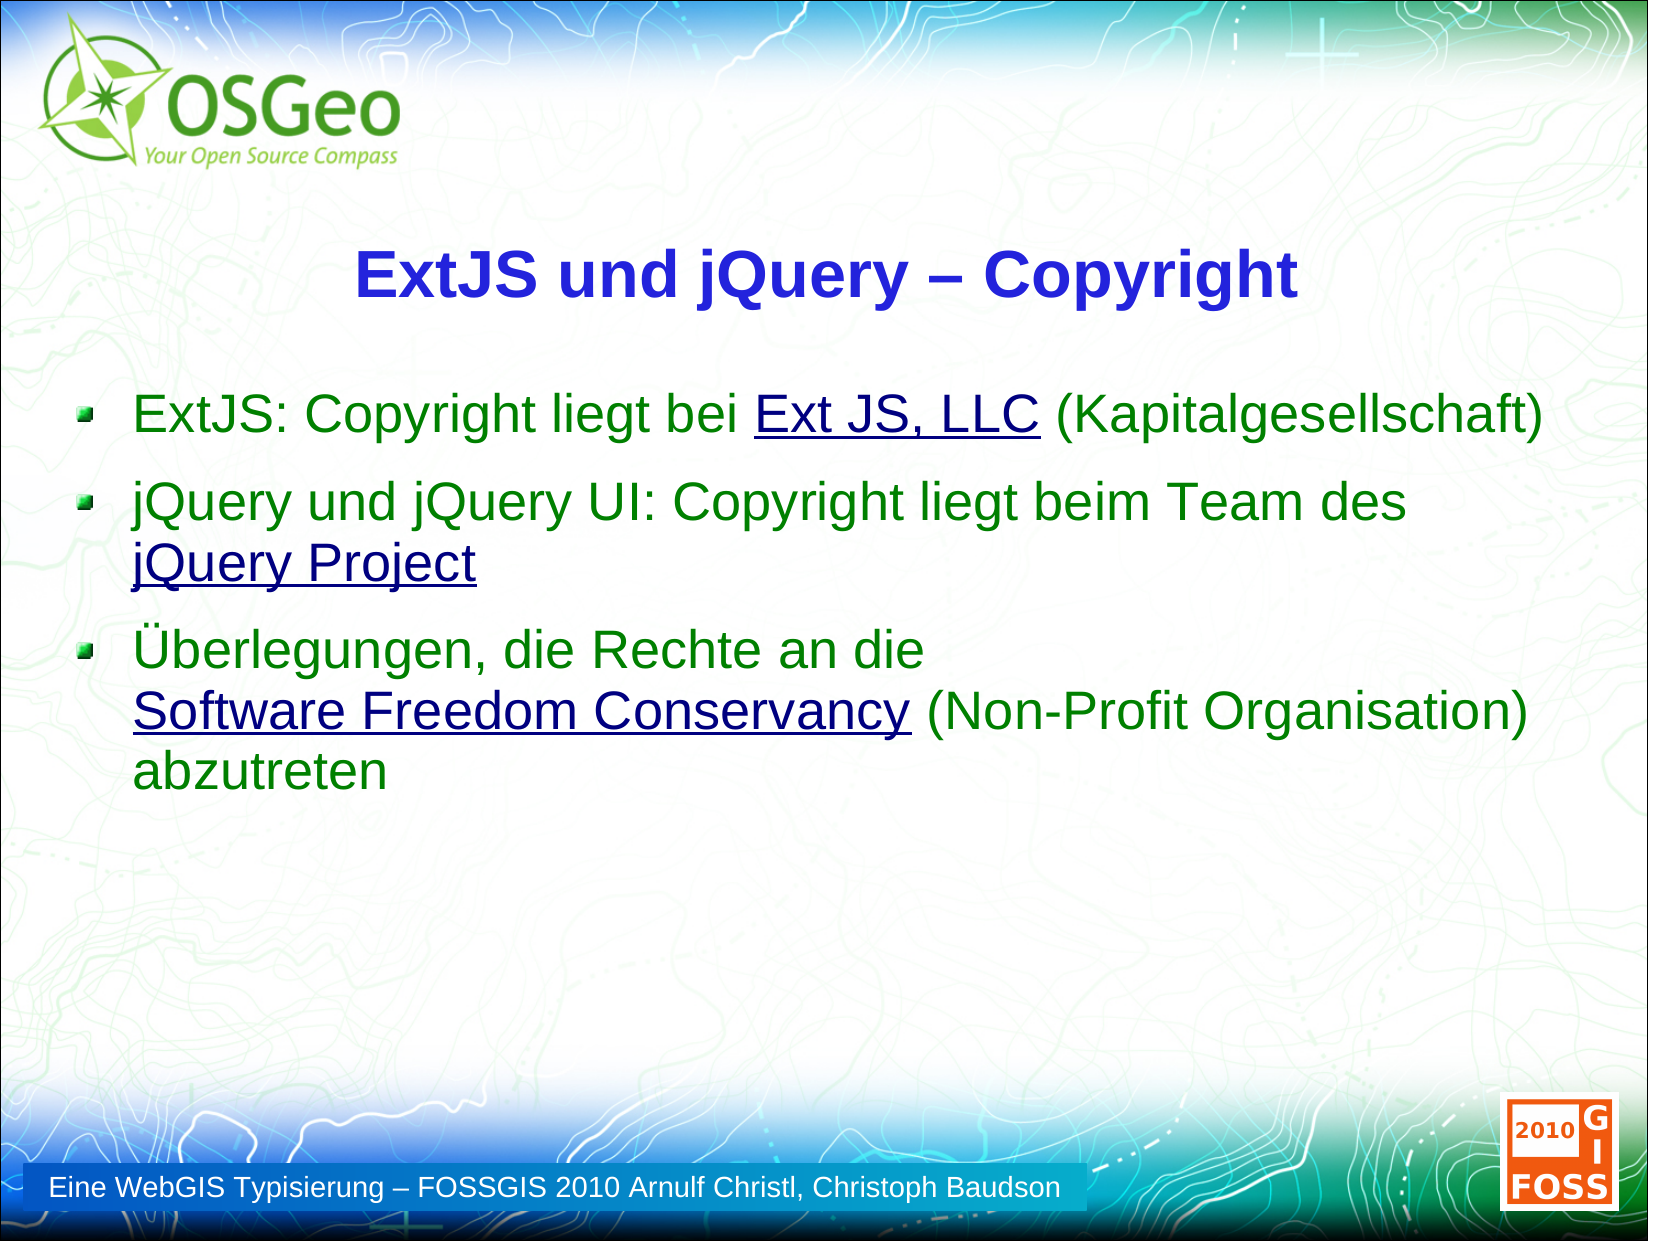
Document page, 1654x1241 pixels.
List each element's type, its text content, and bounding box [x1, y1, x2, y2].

picture [1, 1, 1647, 1240]
title ExtJS und jQuery – Copyright [82, 208, 1571, 342]
list ExtJS: Copyright liegt bei Ext JS, LLC (Kapitalgesellschaft) jQuery und jQuery UI: Copyright liegt beim Team des jQuery Project Überlegungen, die Rechte an die Software Freedom Conservancy (Non-Profit Organisation) abzutreten [76, 383, 1565, 1188]
